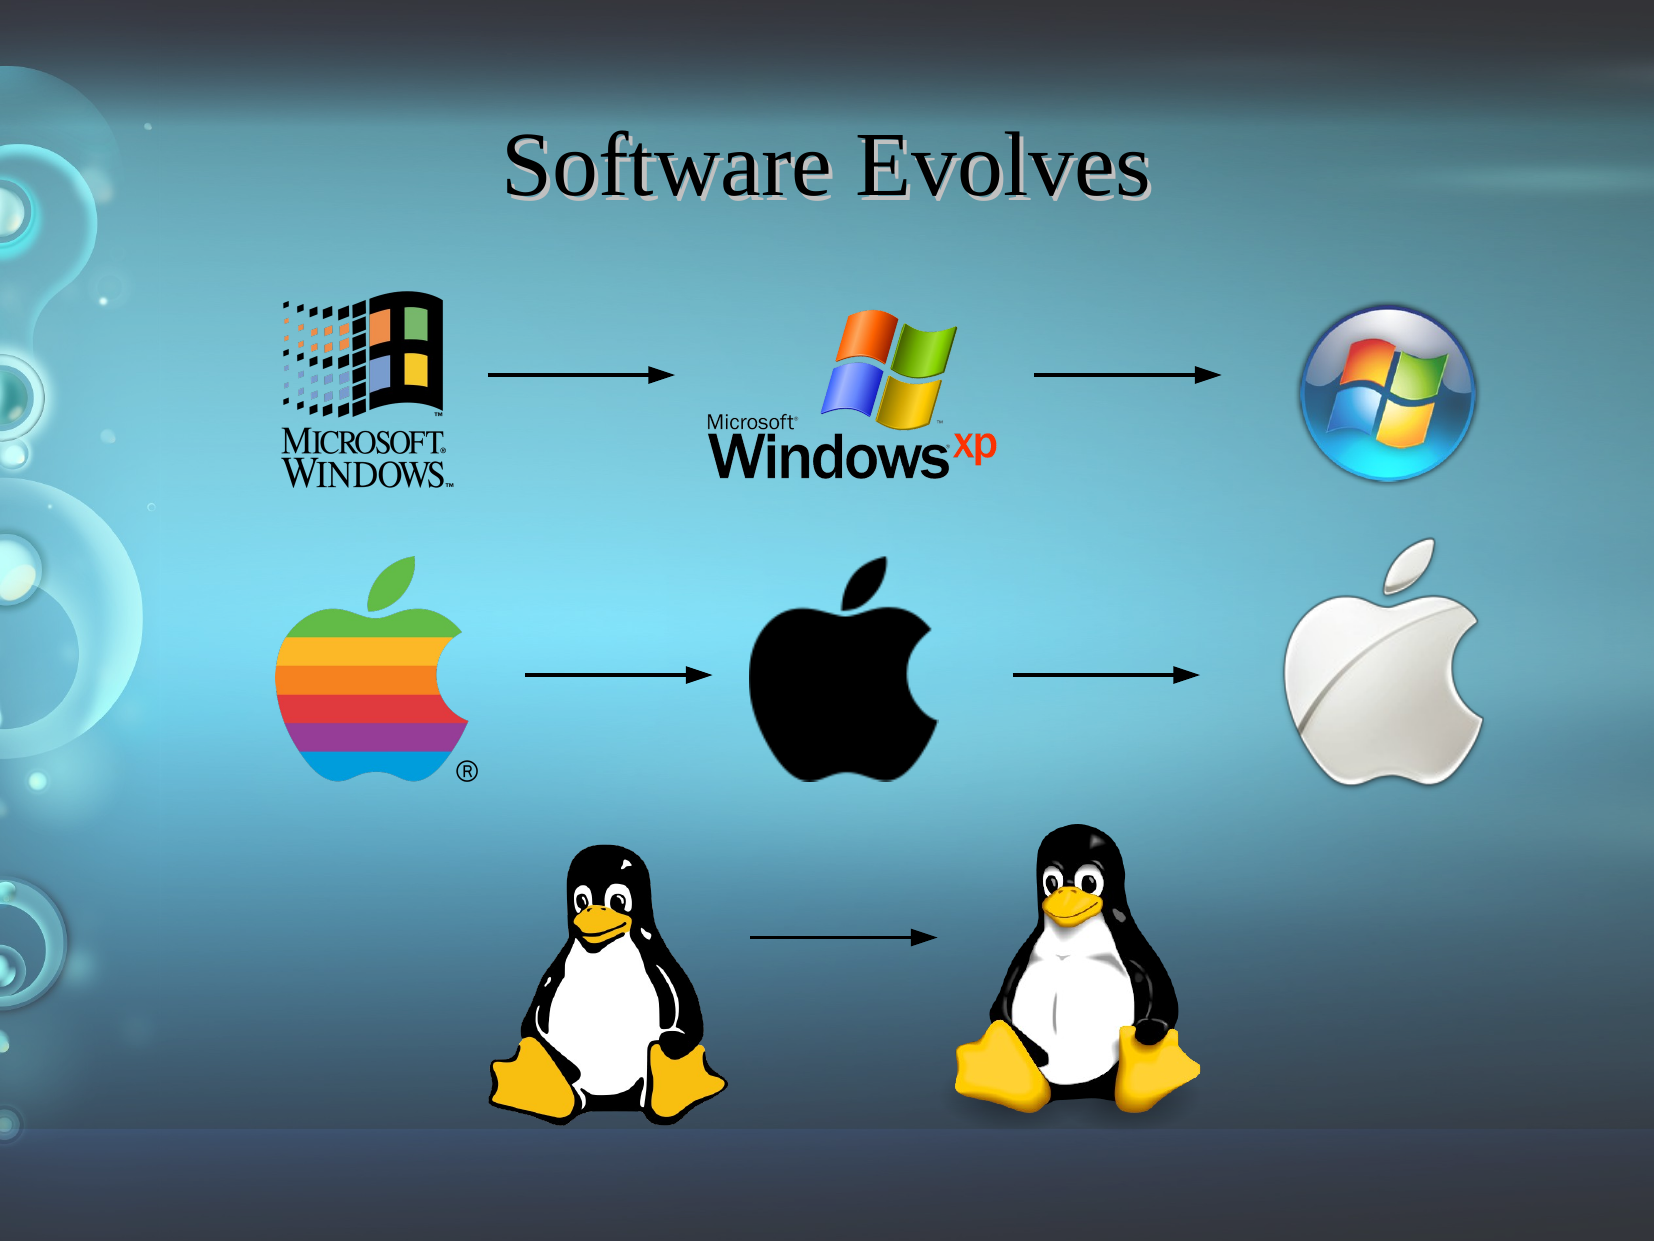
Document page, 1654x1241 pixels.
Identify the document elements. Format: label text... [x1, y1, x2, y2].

picture [465, 818, 751, 1152]
picture [1276, 533, 1491, 796]
picture [1294, 299, 1482, 488]
picture [275, 556, 478, 782]
picture [342, 772, 410, 782]
picture [937, 824, 1201, 1134]
picture [749, 555, 939, 782]
picture [700, 304, 1003, 526]
title Software Evolves [82, 61, 1571, 269]
picture [280, 290, 454, 488]
